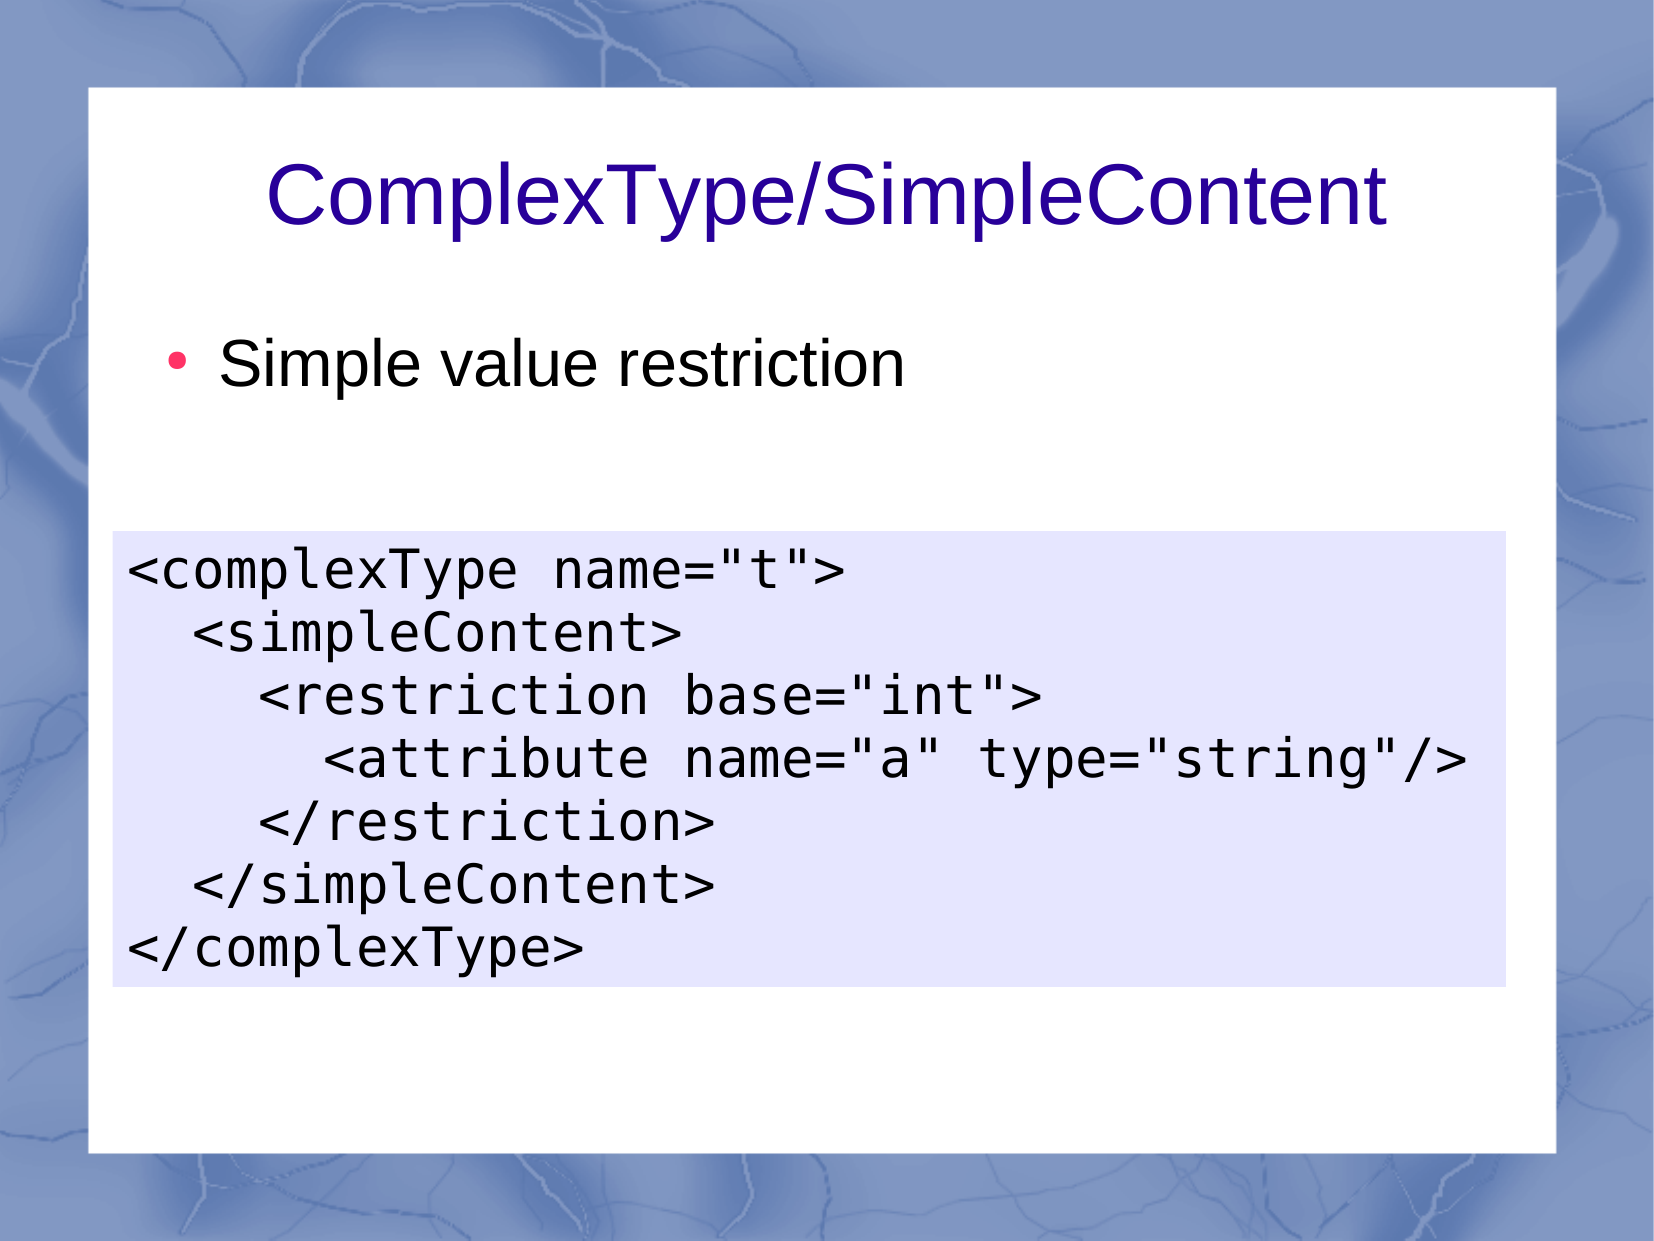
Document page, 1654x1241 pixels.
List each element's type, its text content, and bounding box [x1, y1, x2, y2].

picture [0, 0, 1654, 1241]
title ComplexType/SimpleContent [118, 90, 1536, 298]
list Simple value restriction [147, 325, 1506, 531]
text_box <complexType name="t"> <simpleContent> <restriction base="int"> <attribute name="a" type="string"/> </restriction> </simpleContent> </complexType> [112, 531, 1506, 987]
list Simple value restriction [147, 987, 1506, 1232]
